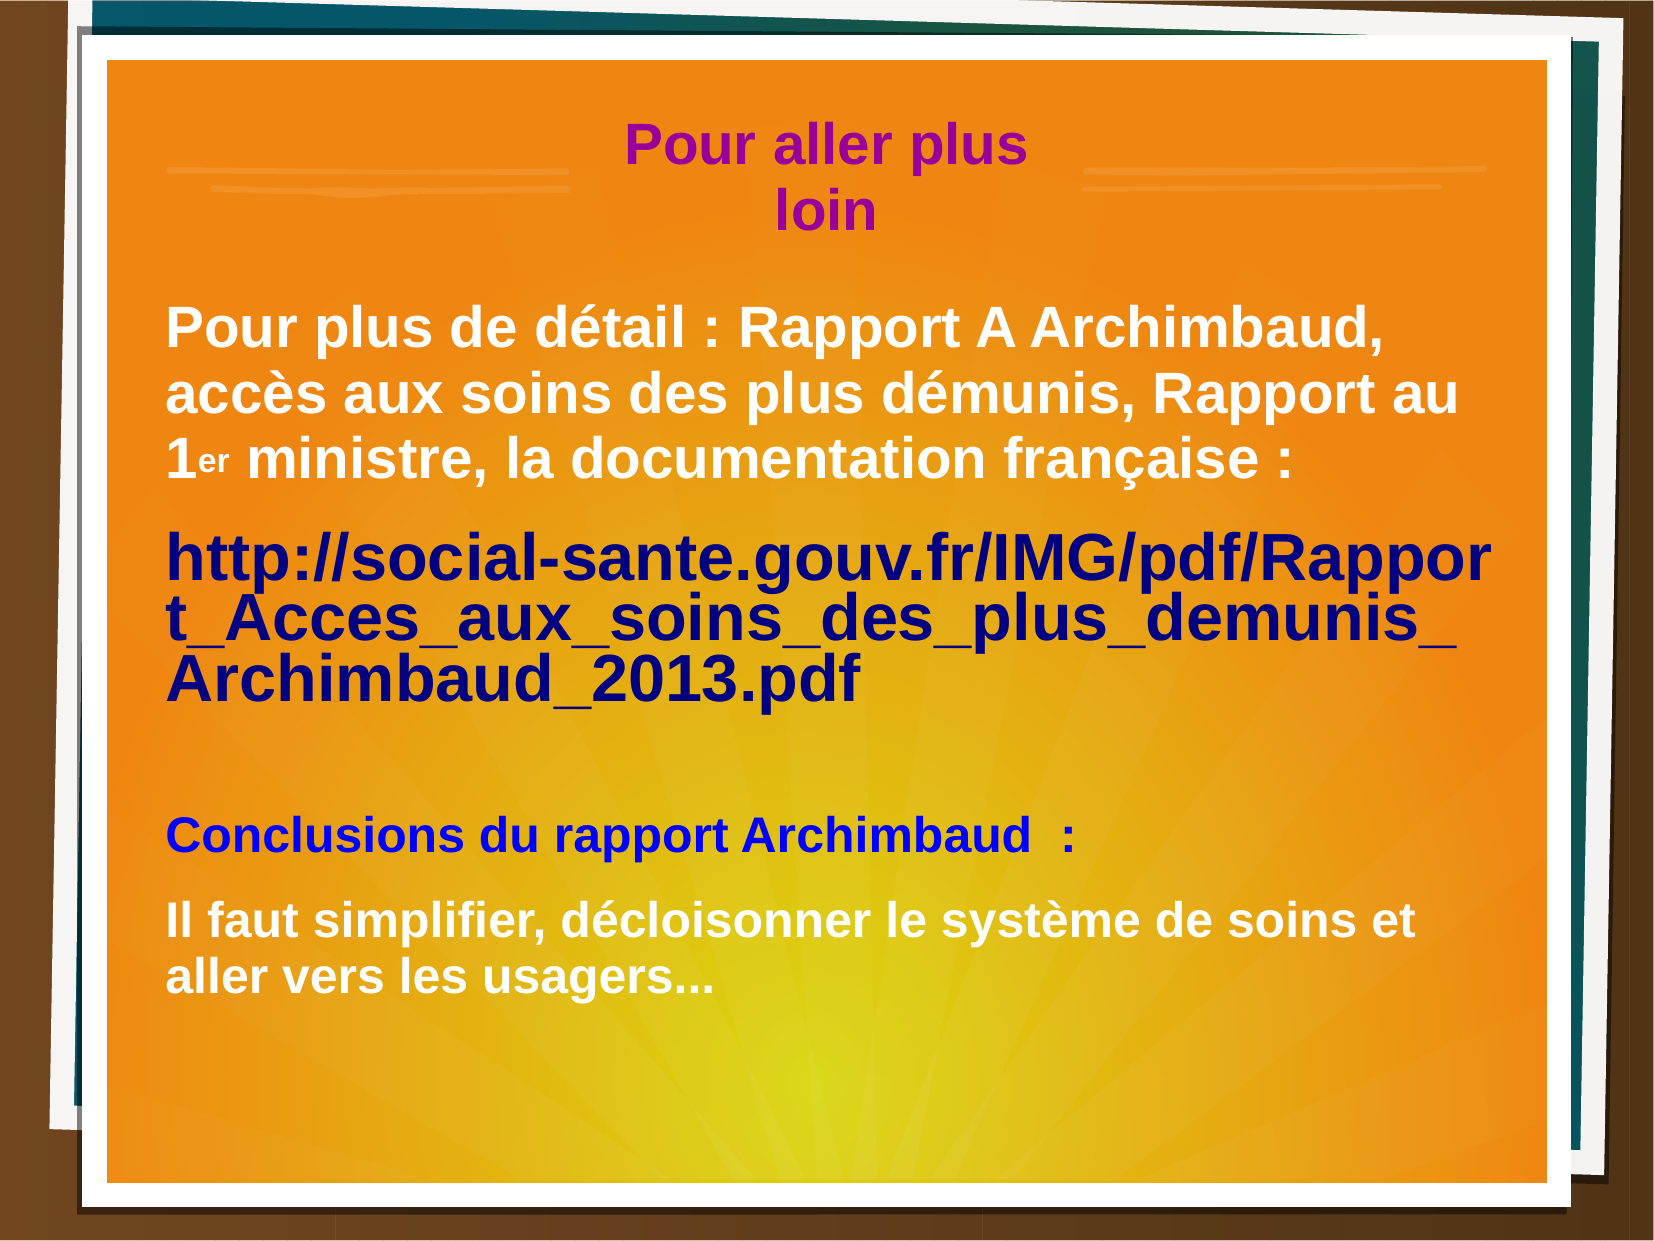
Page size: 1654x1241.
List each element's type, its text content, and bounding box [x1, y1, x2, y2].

title Pour aller plus loin [566, 78, 1087, 276]
list Pour plus de détail : Rapport A Archimbaud, accès aux soins des plus démunis, Rapport au 1er ministre, la documentation française : http://social-sante.gouv.fr/IMG/pdf/Rapport_Acces_aux_soins_des_plus_demunis_Archimbaud_2013.pdf Conclusions du rapport Archimbaud : Il faut simplifier, décloisonner le système de soins et aller vers les usagers... [165, 295, 1495, 1241]
